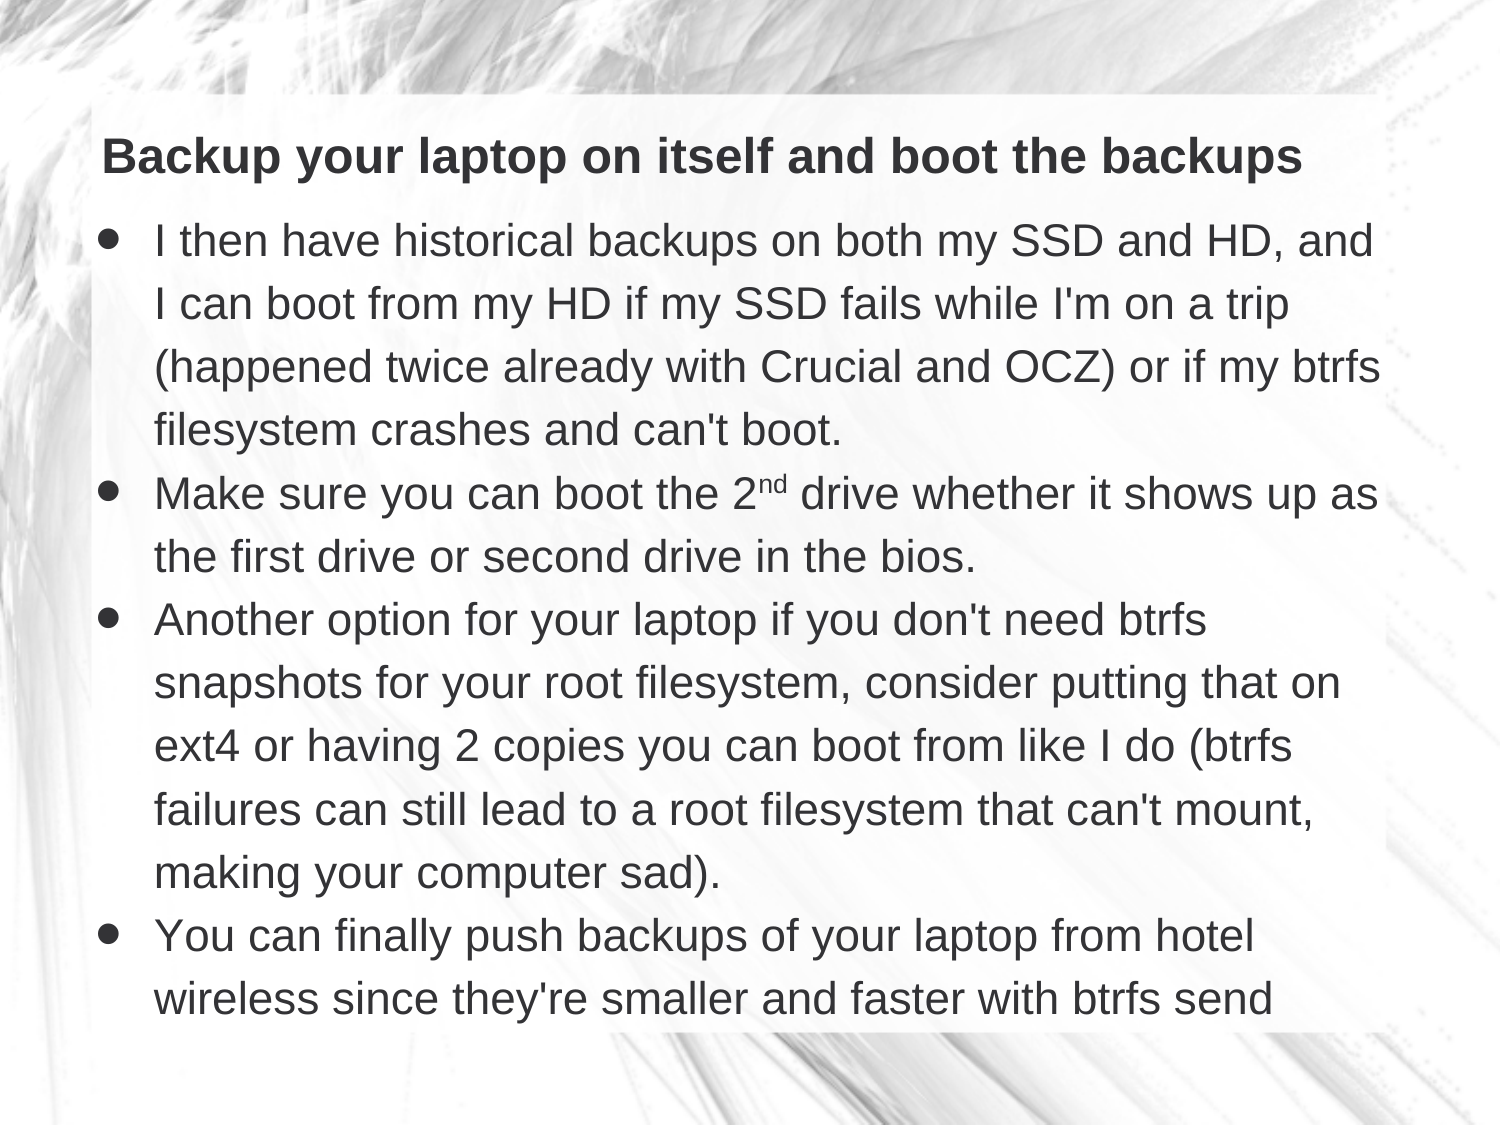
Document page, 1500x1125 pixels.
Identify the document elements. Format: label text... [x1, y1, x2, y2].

picture [0, 0, 1500, 1125]
list I then have historical backups on both my SSD and HD, and I can boot from my HD if my SSD fails while I'm on a trip (happened twice already with Crucial and OCZ) or if my btrfs filesystem crashes and can't boot. Make sure you can boot the 2nd drive whether it shows up as the first drive or second drive in the bios. Another option for your laptop if you don't need btrfs snapshots for your root filesystem, consider putting that on ext4 or having 2 copies you can boot from like I do (btrfs failures can still lead to a root filesystem that can't mount, making your computer sad). You can finally push backups of your laptop from hotel wireless since they're smaller and faster with btrfs send [64, 187, 1414, 1023]
title Backup your laptop on itself and boot the backups [61, 108, 1412, 205]
